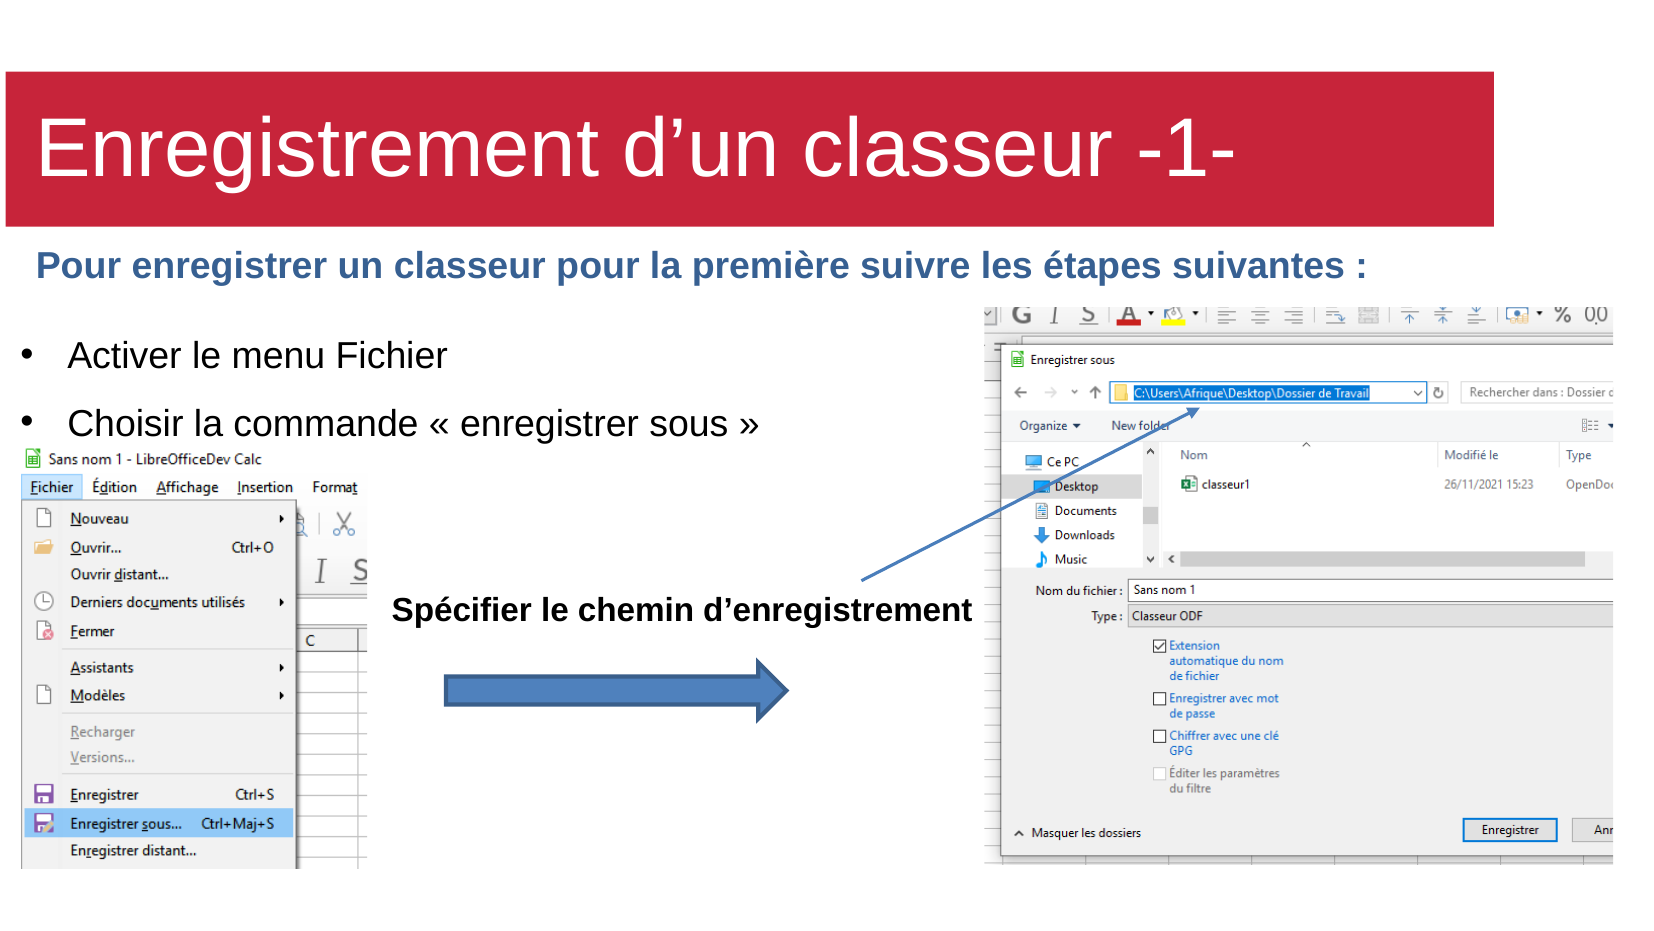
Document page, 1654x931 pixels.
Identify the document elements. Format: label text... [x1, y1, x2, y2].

text_box [446, 662, 787, 719]
text_box Activer le menu Fichier Choisir la commande « enregistrer sous » [5, 301, 787, 452]
picture [21, 452, 368, 869]
text_box Spécifier le chemin d’enregistrement [376, 580, 1035, 636]
text_box Pour enregistrer un classeur pour la première suivre les étapes suivantes : [21, 234, 1510, 294]
picture [984, 307, 1614, 865]
title Enregistrement d’un classeur -1- [5, 71, 1494, 227]
